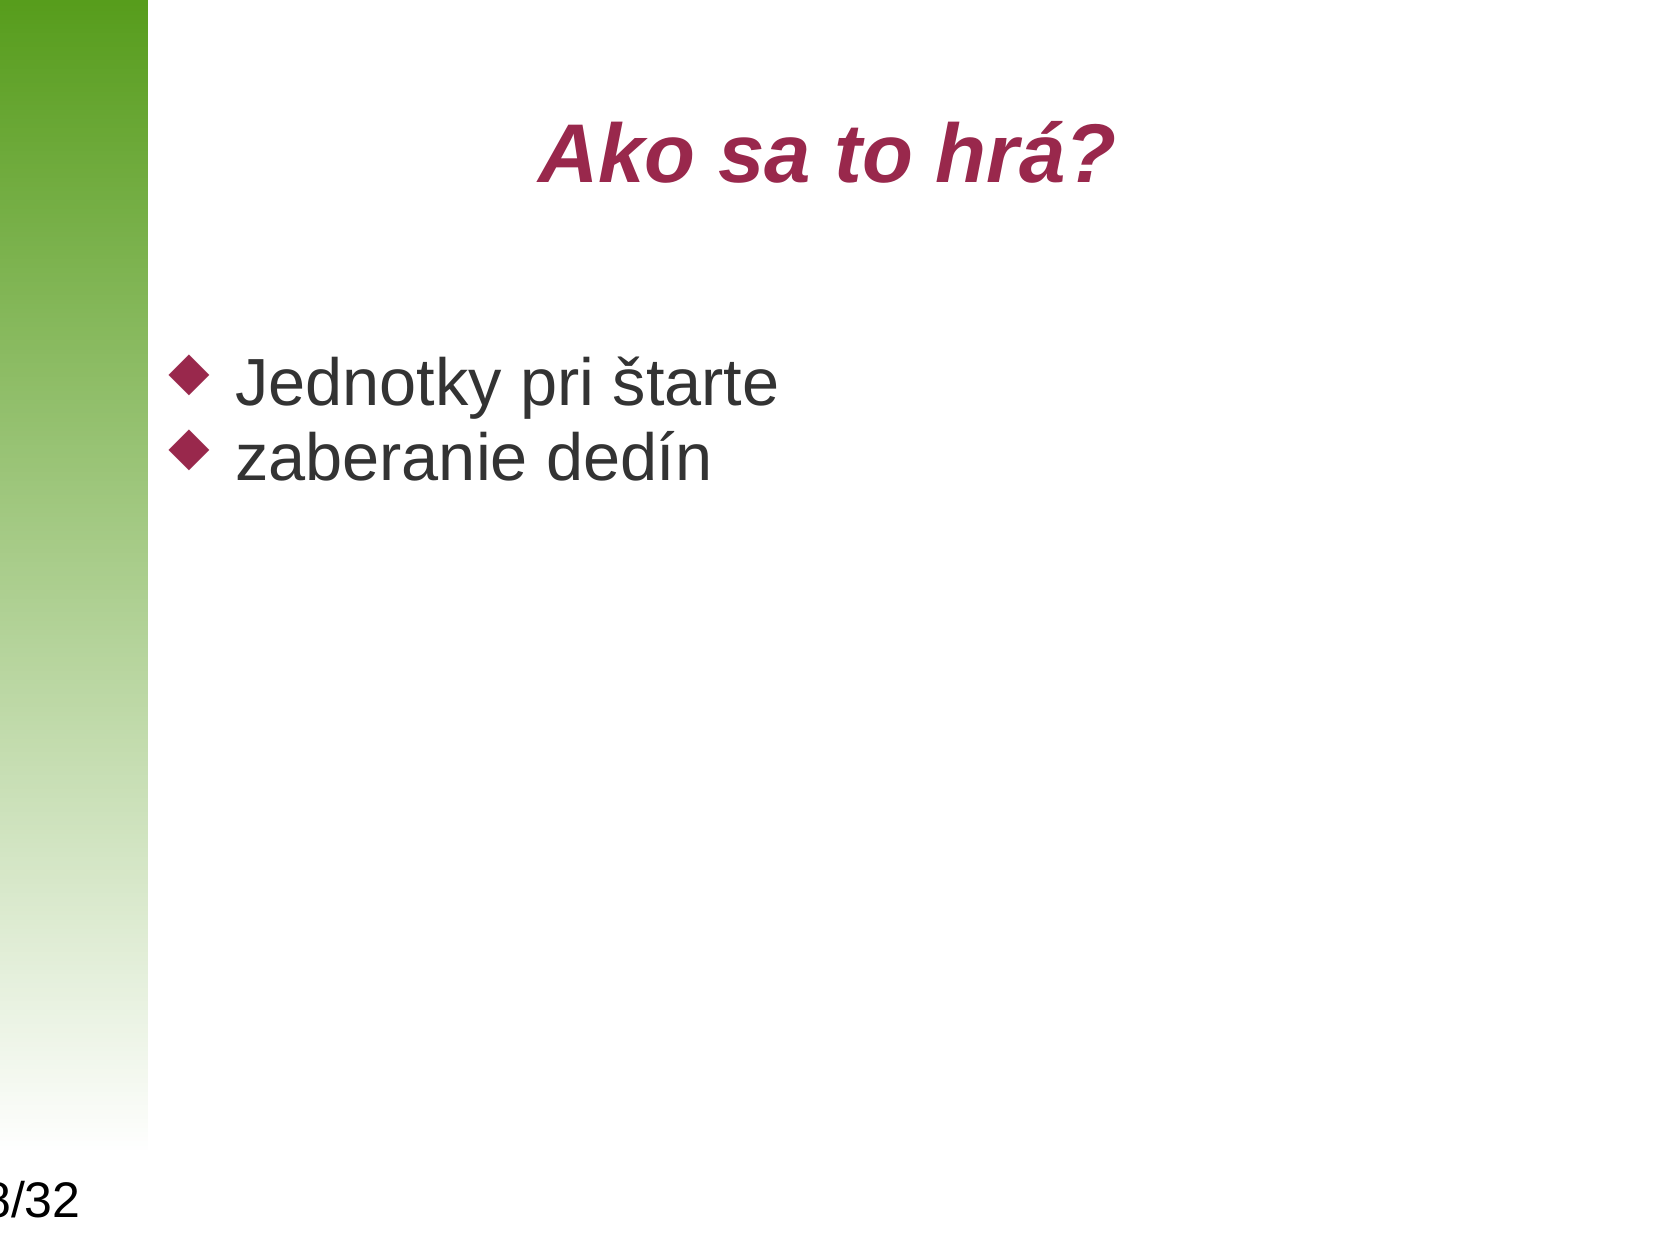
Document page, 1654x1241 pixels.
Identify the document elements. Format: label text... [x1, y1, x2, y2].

title Ako sa to hrá? [121, 49, 1534, 257]
list Jednotky pri štarte zaberanie dedín [152, 344, 1534, 1127]
